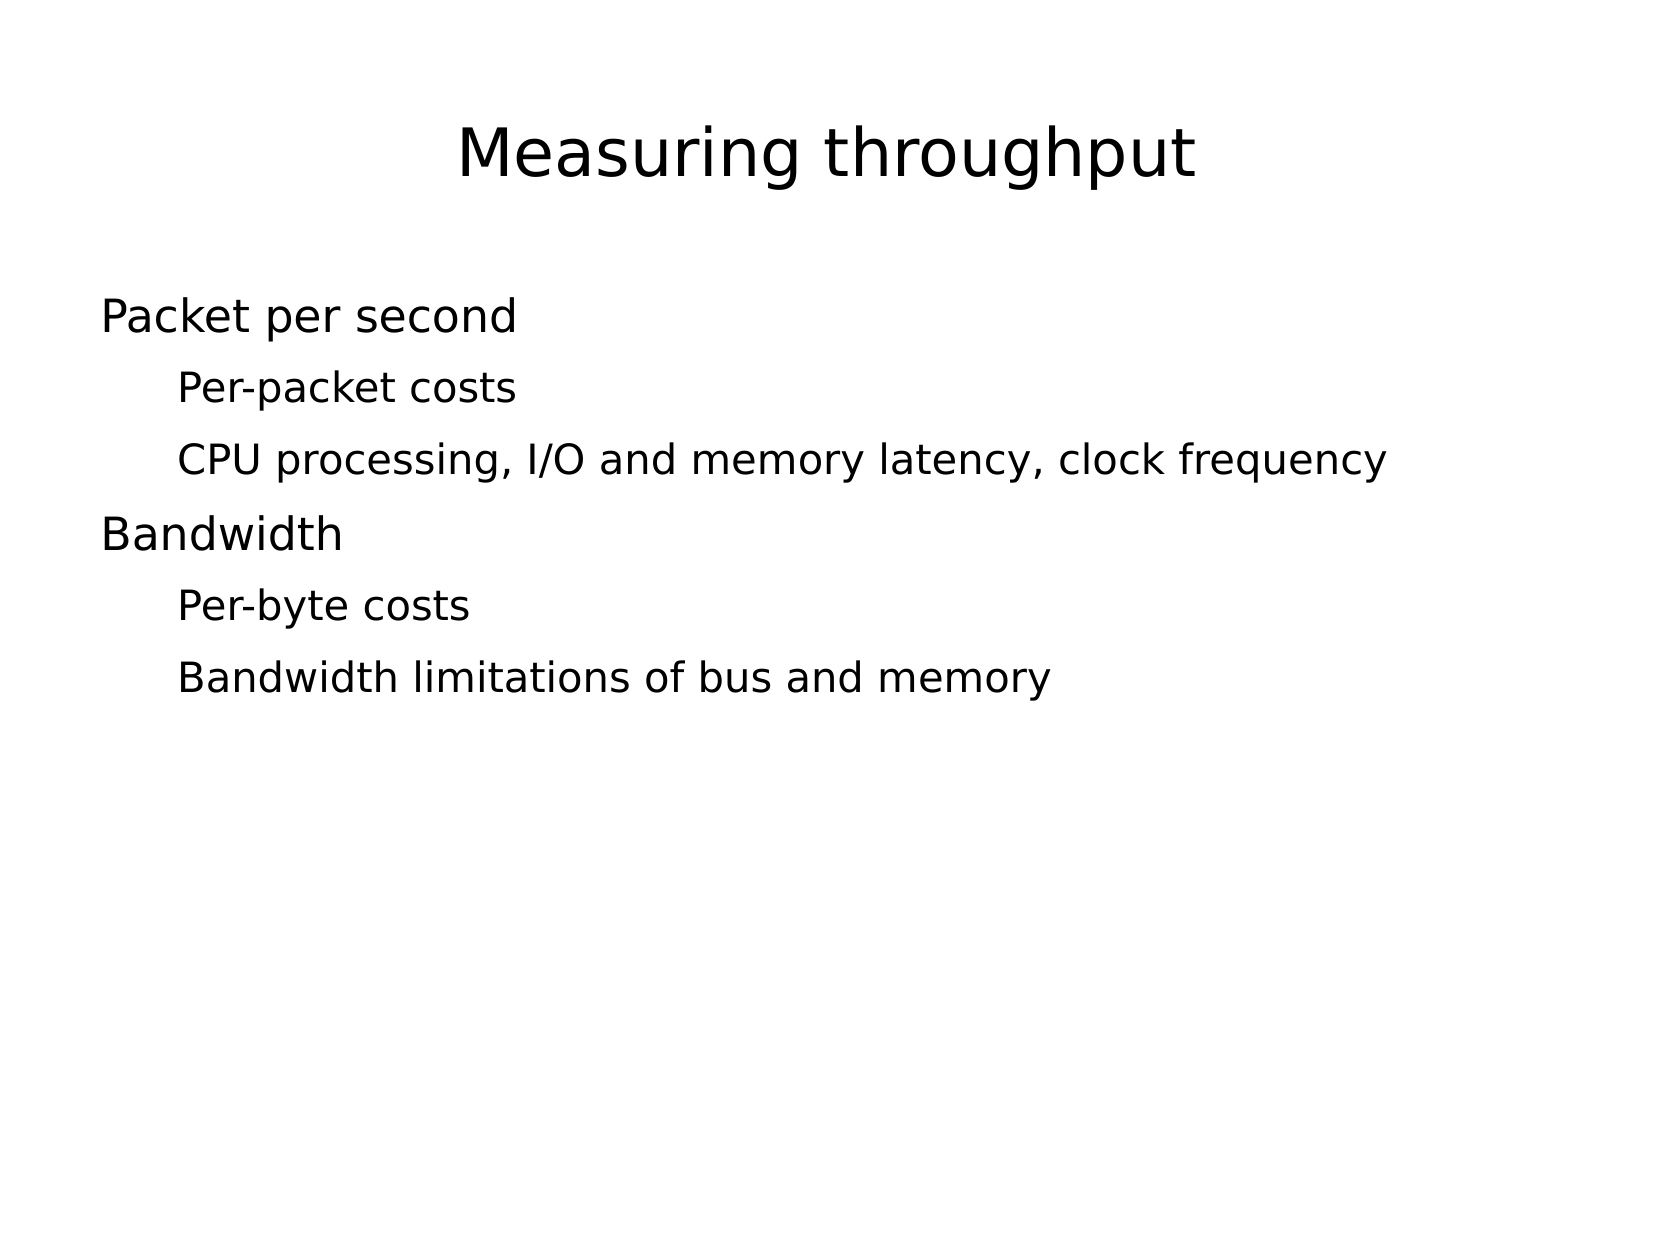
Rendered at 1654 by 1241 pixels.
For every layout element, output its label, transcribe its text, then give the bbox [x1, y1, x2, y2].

title Measuring throughput [82, 56, 1571, 250]
list Packet per second Per-packet costs CPU processing, I/O and memory latency, clock frequency Bandwidth Per-byte costs Bandwidth limitations of bus and memory [82, 290, 1571, 1094]
